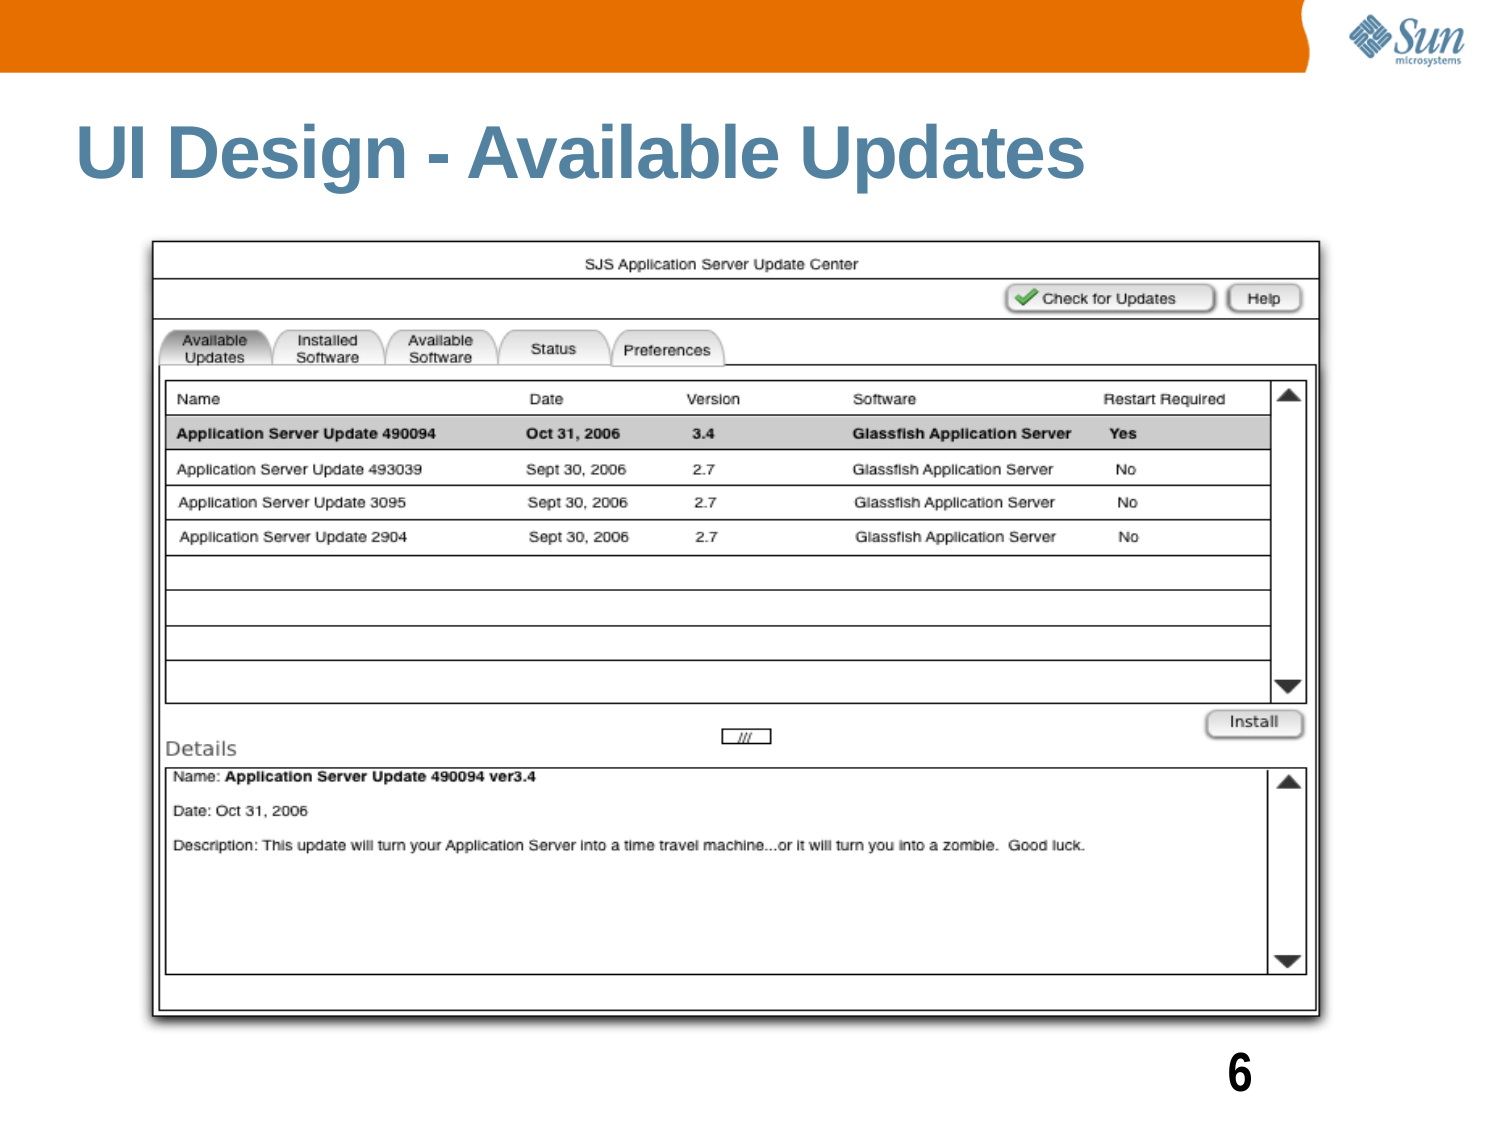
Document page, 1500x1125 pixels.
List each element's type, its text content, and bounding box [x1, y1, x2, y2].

title UI Design - Available Updates [75, 117, 1438, 232]
picture [0, 0, 1500, 75]
picture [120, 218, 1351, 1051]
